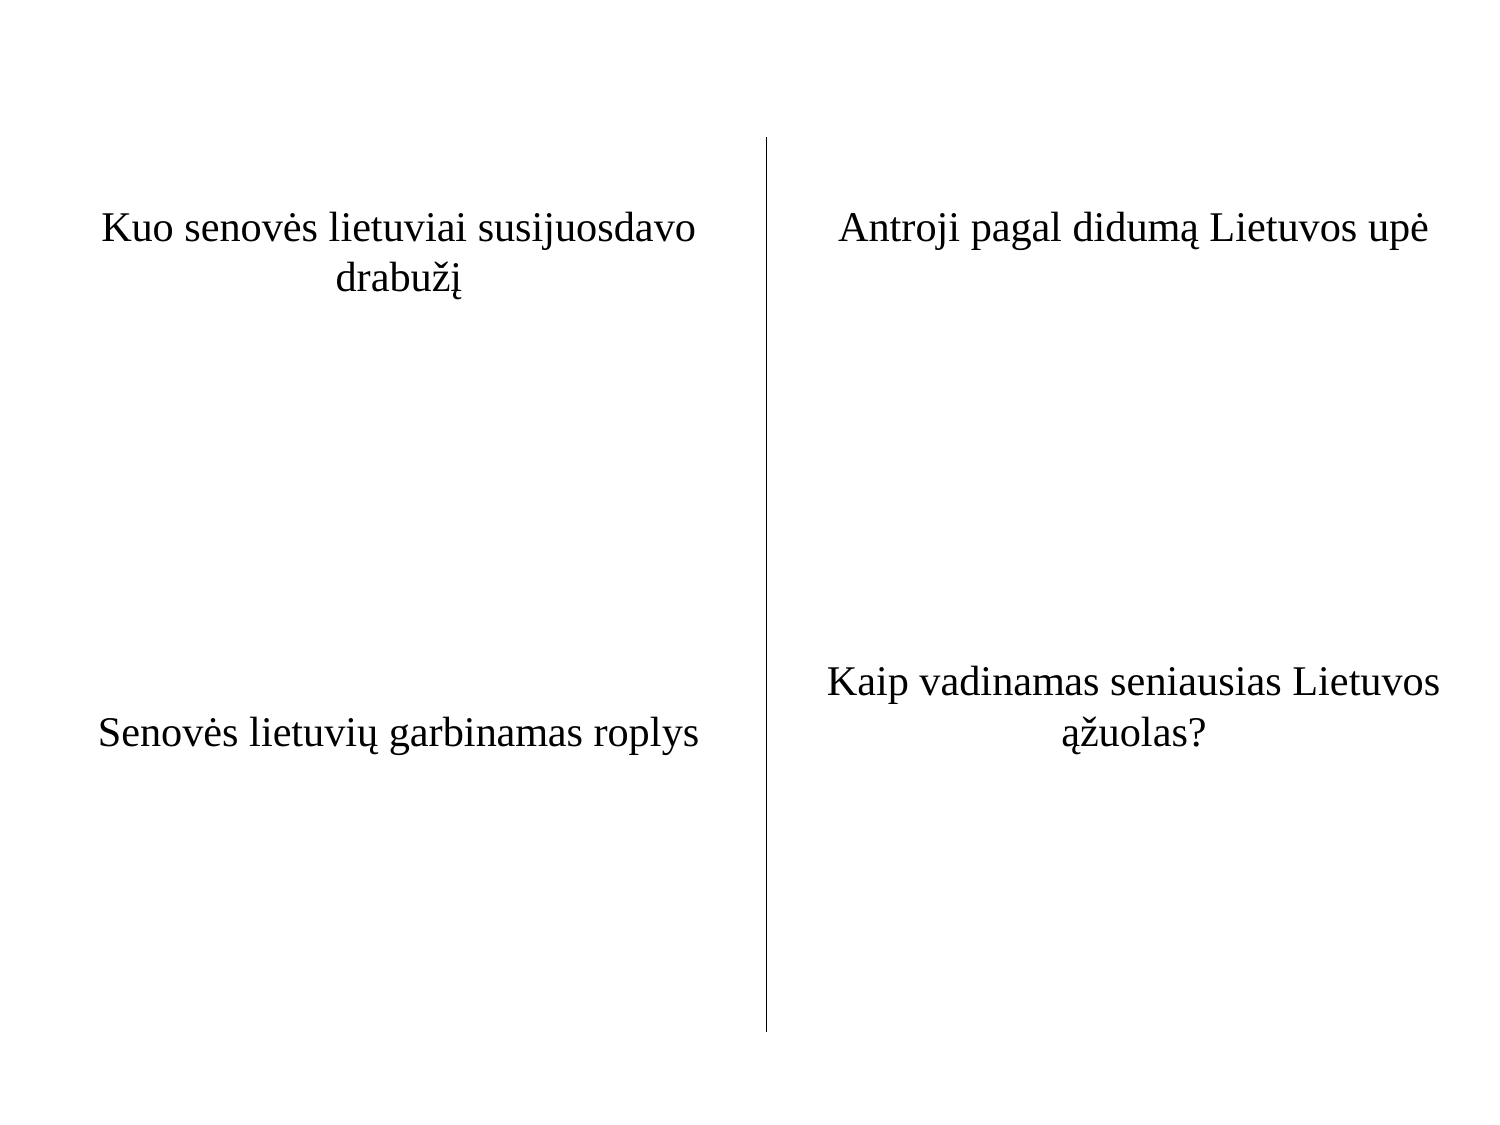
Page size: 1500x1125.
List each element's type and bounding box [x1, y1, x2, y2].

picture [88, 137, 1447, 1035]
